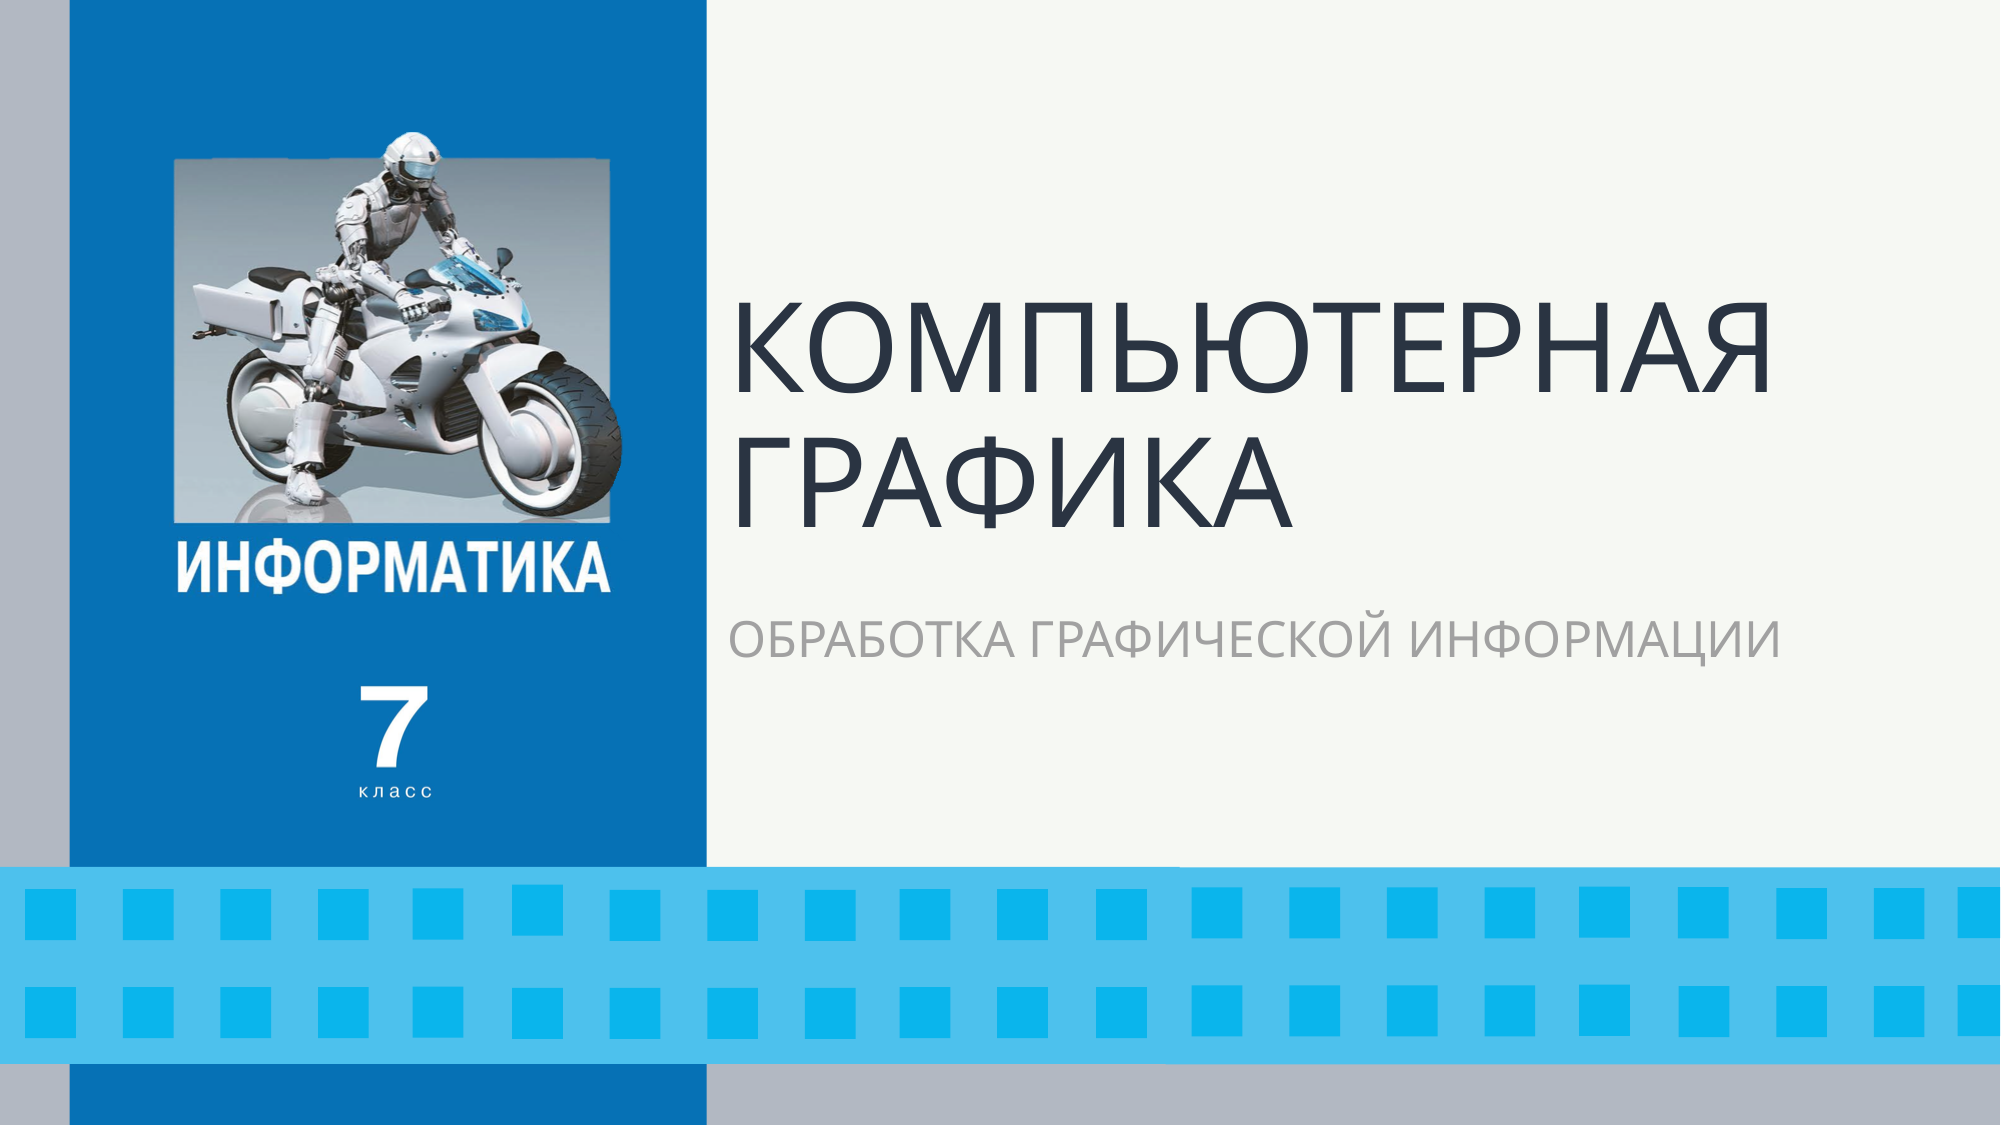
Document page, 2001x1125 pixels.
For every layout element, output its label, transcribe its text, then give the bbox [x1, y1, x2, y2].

picture [169, 128, 629, 603]
subtitle ОБРАБОТКА ГРАФИЧЕСКОЙ ИНФОРМАЦИИ [712, 606, 1871, 879]
picture [332, 669, 459, 812]
title КОМПЬЮТЕРНАЯ ГРАФИКА [712, 88, 2000, 563]
